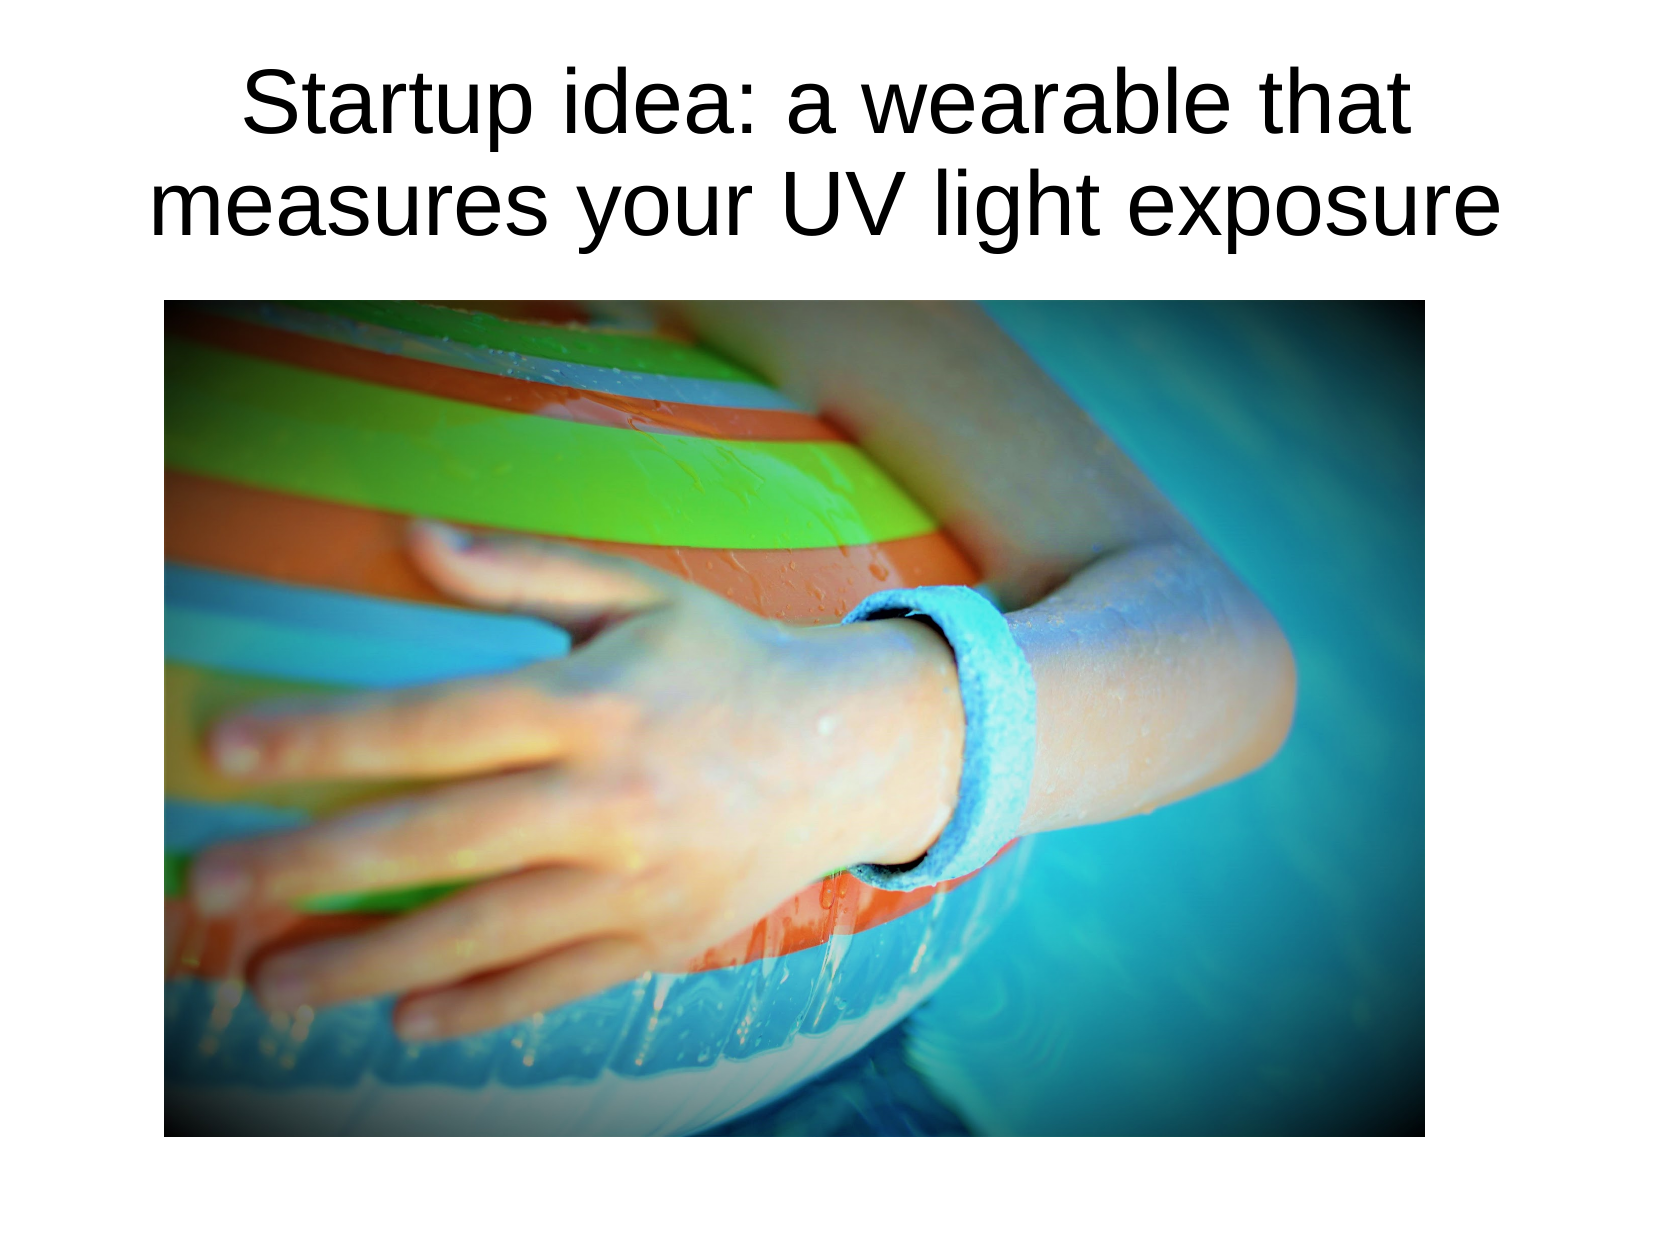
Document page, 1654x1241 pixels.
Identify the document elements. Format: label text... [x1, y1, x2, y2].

title Startup idea: a wearable that measures your UV light exposure [82, 49, 1571, 257]
picture [164, 300, 1426, 1138]
